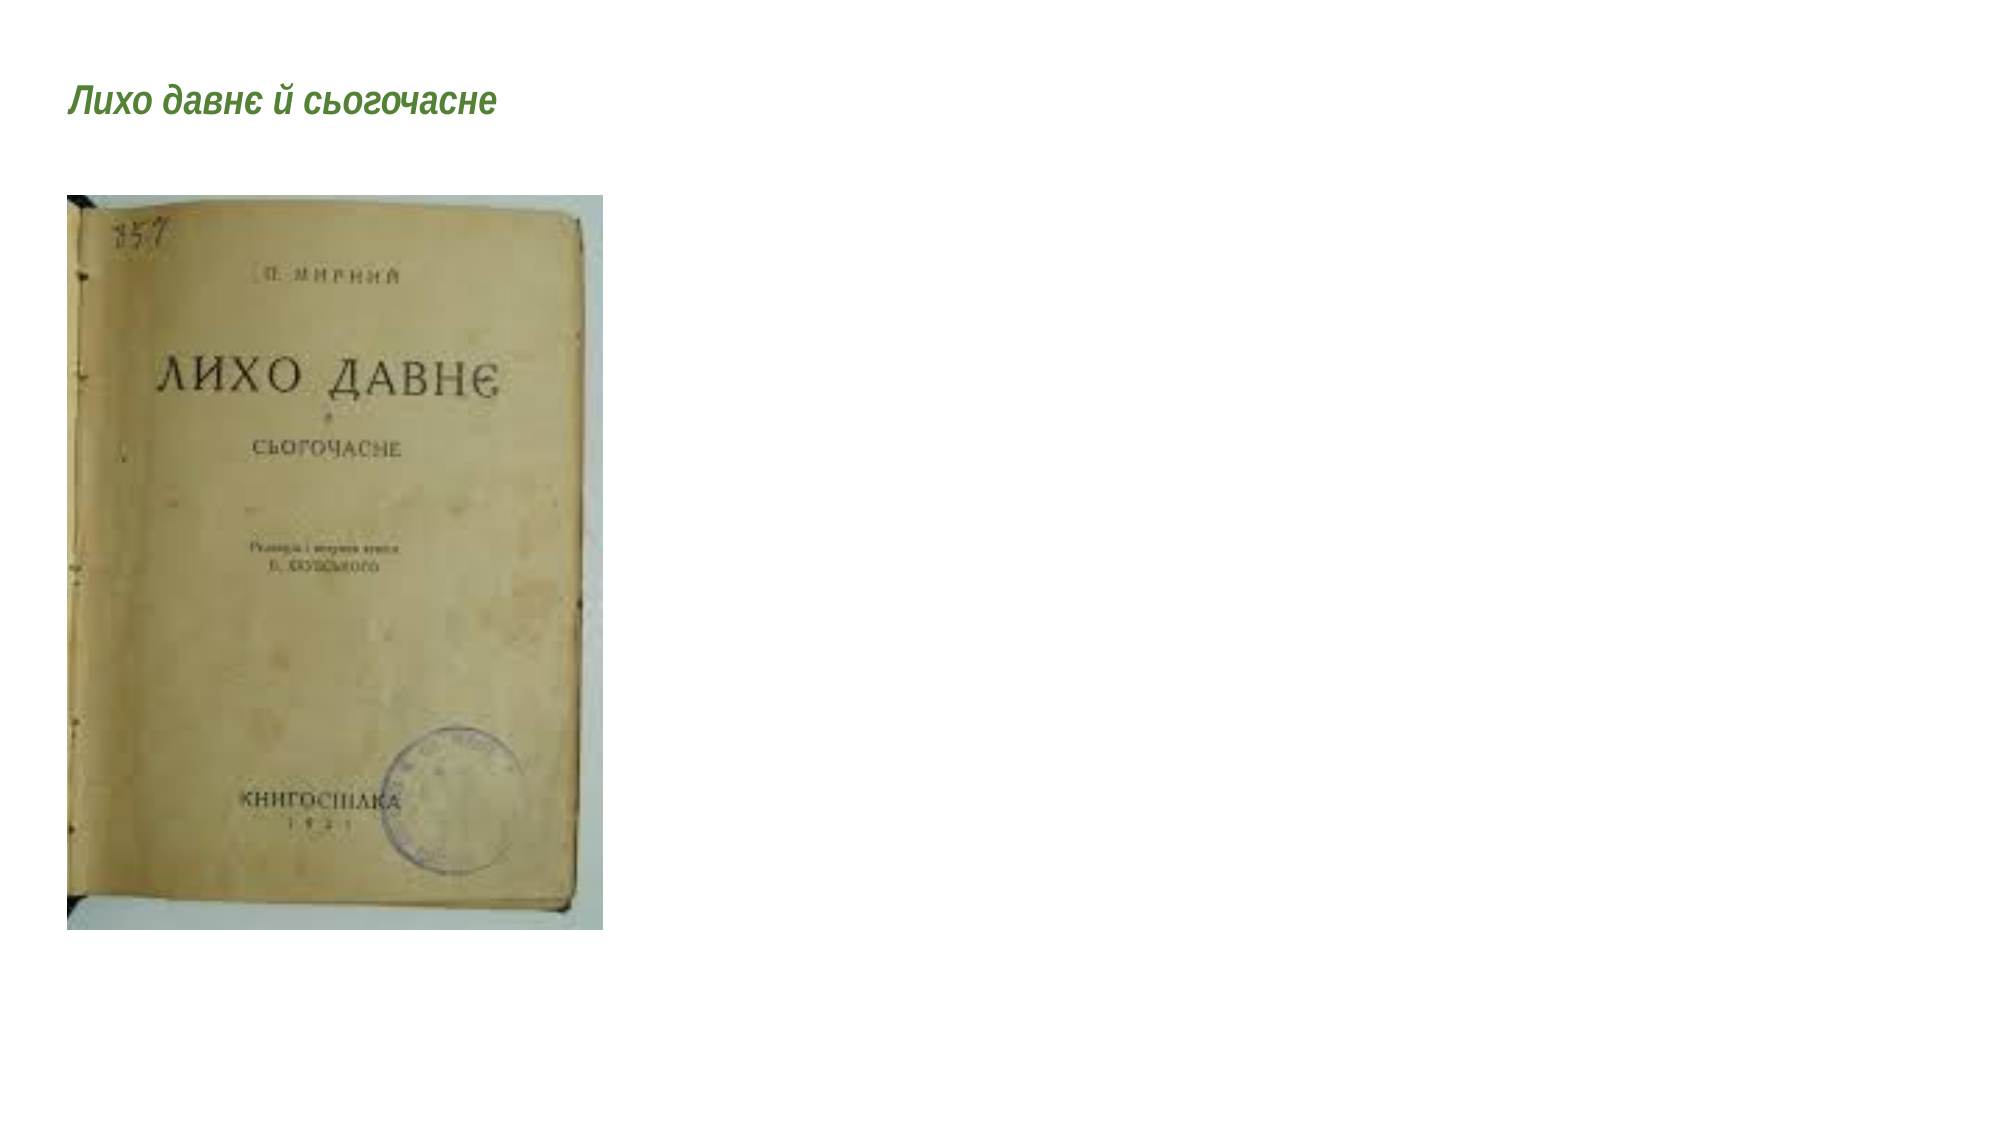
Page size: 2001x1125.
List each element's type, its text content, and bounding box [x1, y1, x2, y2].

picture [67, 195, 603, 930]
text_box Лихо давнє й сьогочасне [54, 65, 1055, 132]
